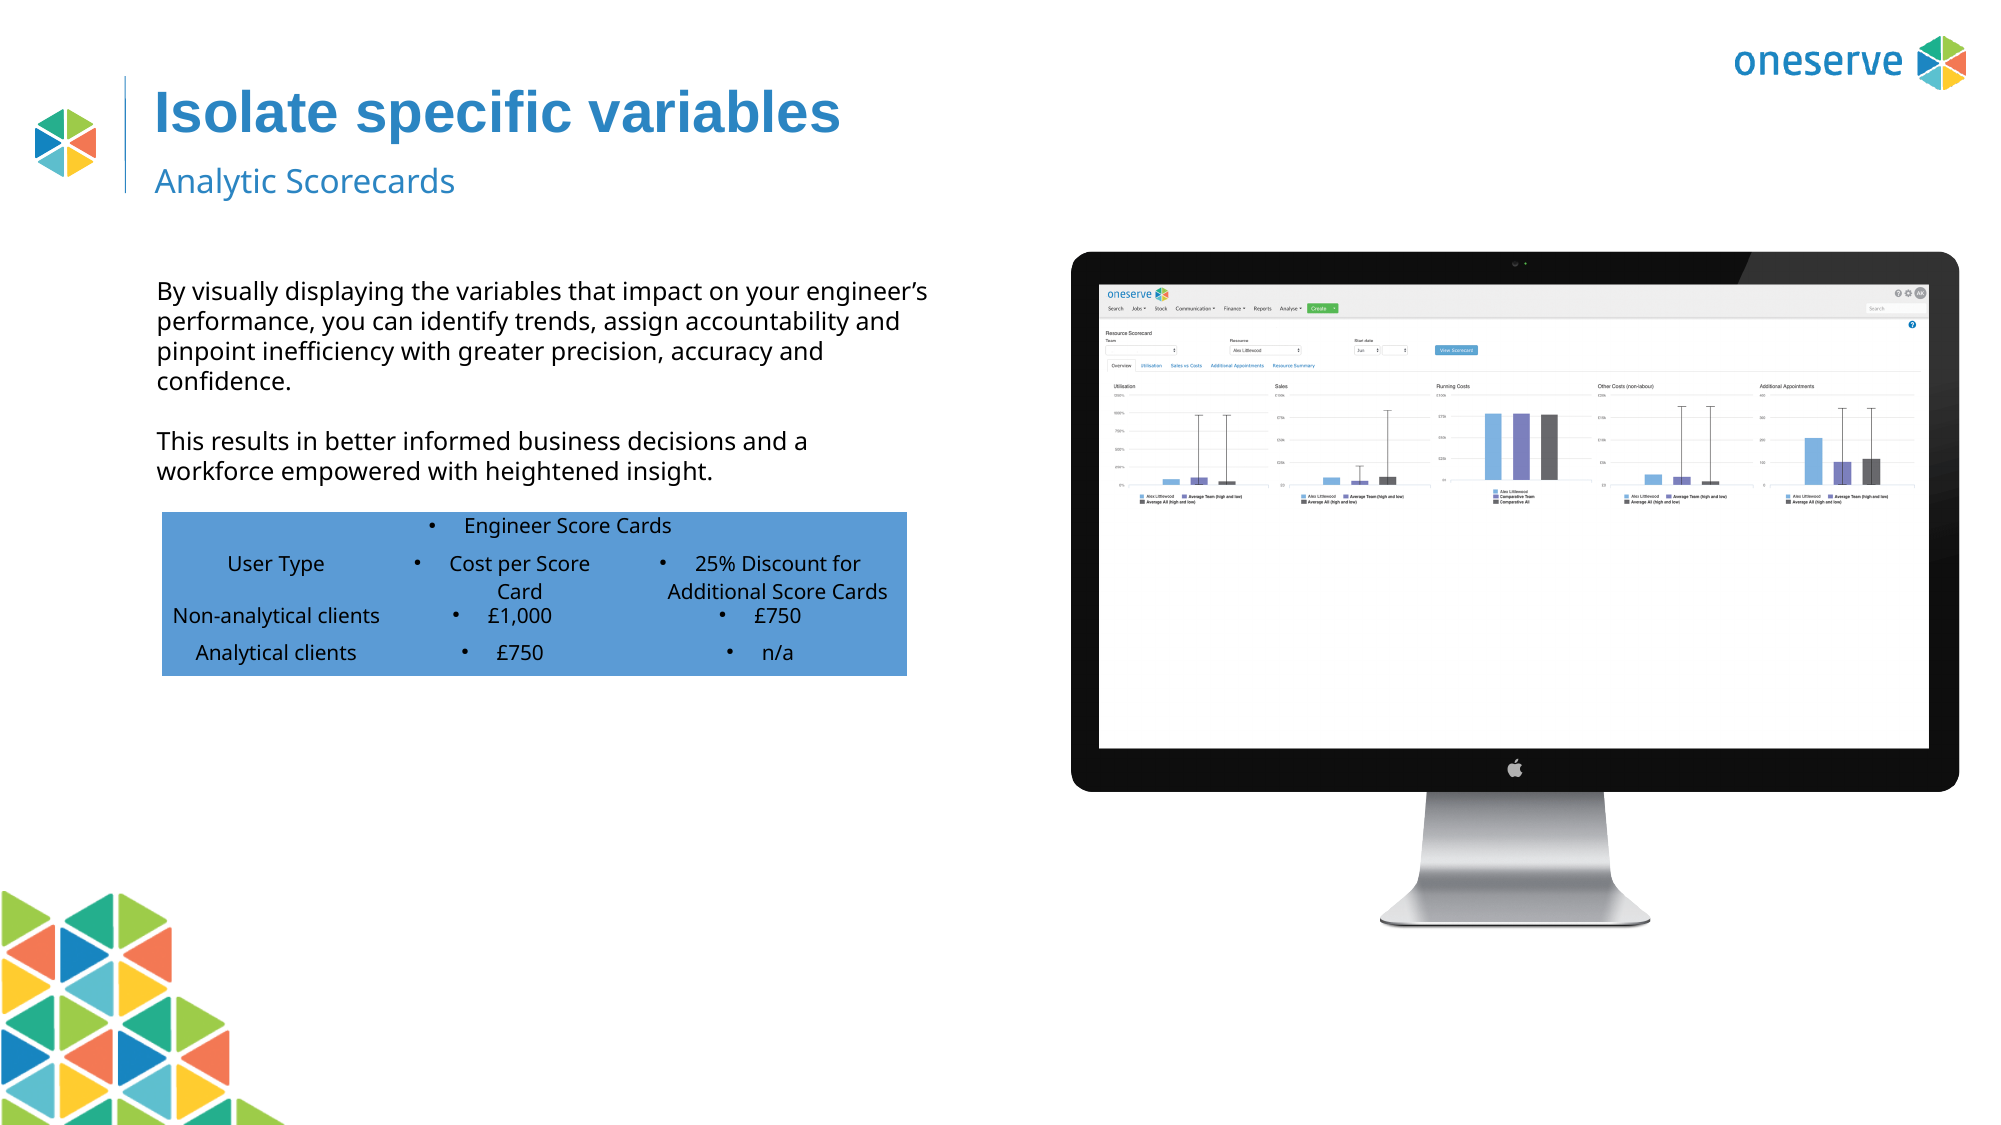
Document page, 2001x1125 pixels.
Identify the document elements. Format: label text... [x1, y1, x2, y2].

picture [35, 109, 96, 177]
text_box Isolate specific variables [139, 67, 1066, 152]
table_cell 25% Discount for Additional Score Cards [614, 549, 907, 601]
table_cell £750 [391, 639, 614, 676]
picture [935, 133, 2000, 1051]
table_cell Cost per Score Card [391, 549, 614, 601]
table_cell £1,000 [391, 601, 614, 639]
table_cell Analytical clients [162, 639, 391, 676]
table_header Engineer Score Cards [162, 512, 907, 549]
table_cell User Type [162, 549, 391, 601]
table_cell £750 [614, 601, 907, 639]
text_box By visually displaying the variables that impact on your engineer’s performance, you can identify trends, assign accountability and pinpoint inefficiency with greater precision, accuracy and confidence. This results in better informed business decisions and a workforce empowered with heightened insight. [139, 268, 935, 496]
table_cell n/a [614, 639, 907, 676]
table_cell Non-analytical clients [162, 601, 391, 639]
text_box Analytic Scorecards [139, 152, 935, 209]
